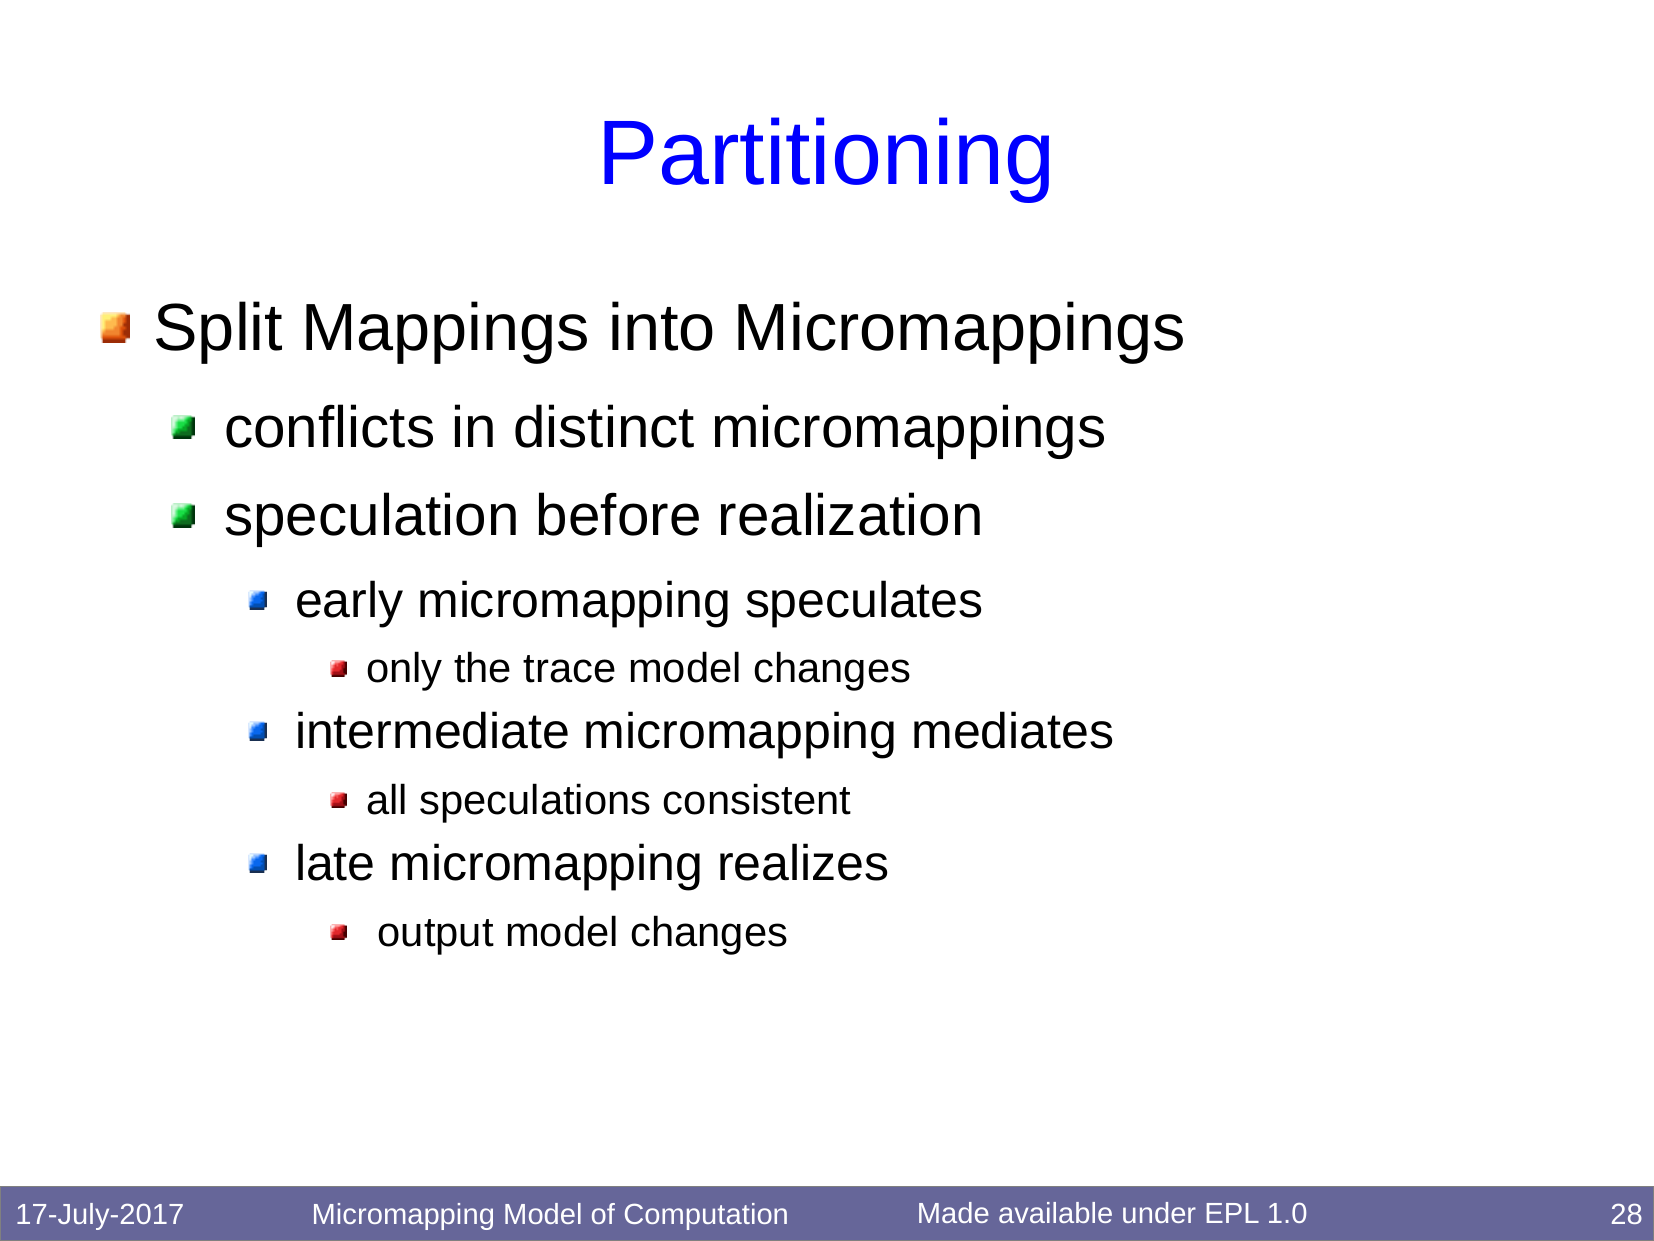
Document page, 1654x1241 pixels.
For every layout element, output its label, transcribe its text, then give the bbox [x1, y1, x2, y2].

list Split Mappings into Micromappings conflicts in distinct micromappings speculation before realization early micromapping speculates only the trace model changes intermediate micromapping mediates all speculations consistent late micromapping realizes output model changes [82, 290, 1571, 1109]
title Partitioning [82, 49, 1571, 257]
